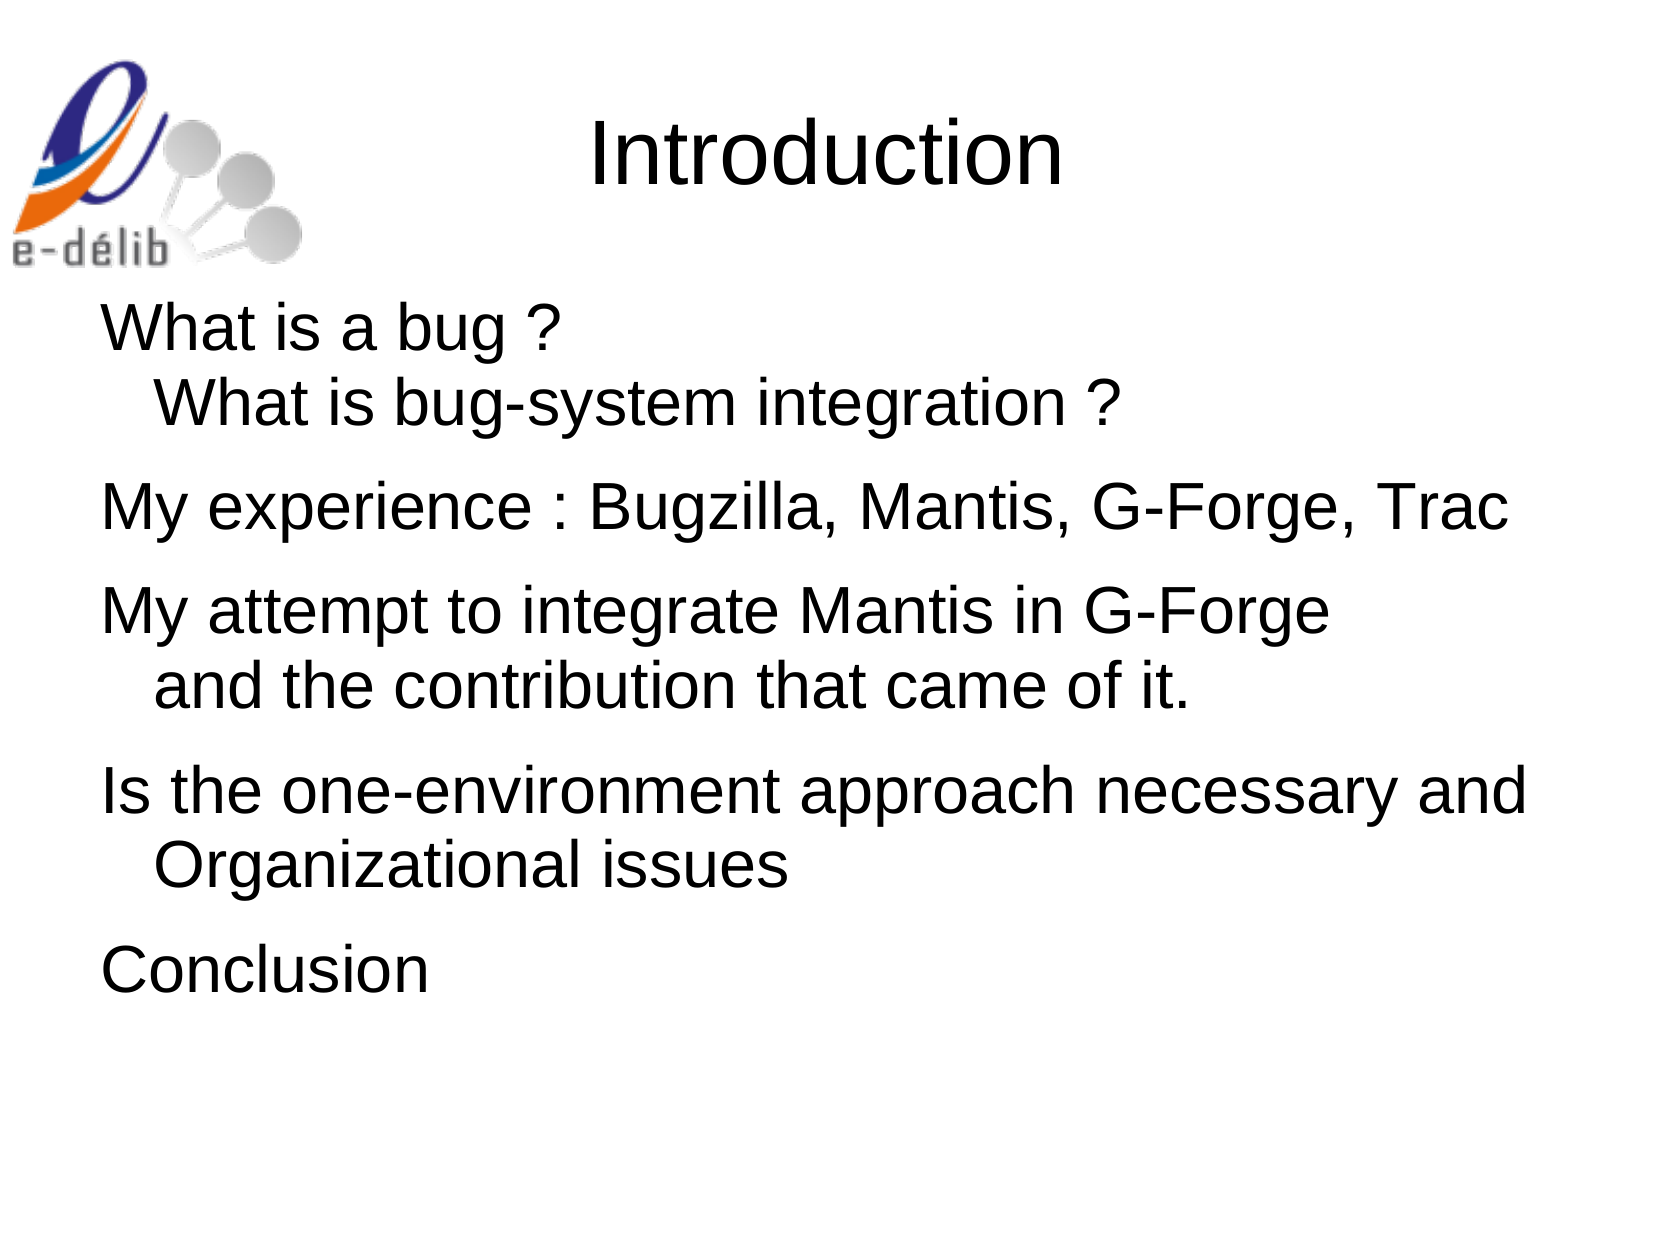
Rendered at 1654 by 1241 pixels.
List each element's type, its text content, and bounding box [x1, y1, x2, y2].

picture [0, 59, 325, 268]
list What is a bug ? What is bug-system integration ? My experience : Bugzilla, Mantis, G-Forge, Trac My attempt to integrate Mantis in G-Forge and the contribution that came of it. Is the one-environment approach necessary and Organizational issues Conclusion [82, 290, 1571, 1109]
title Introduction [82, 49, 1571, 257]
